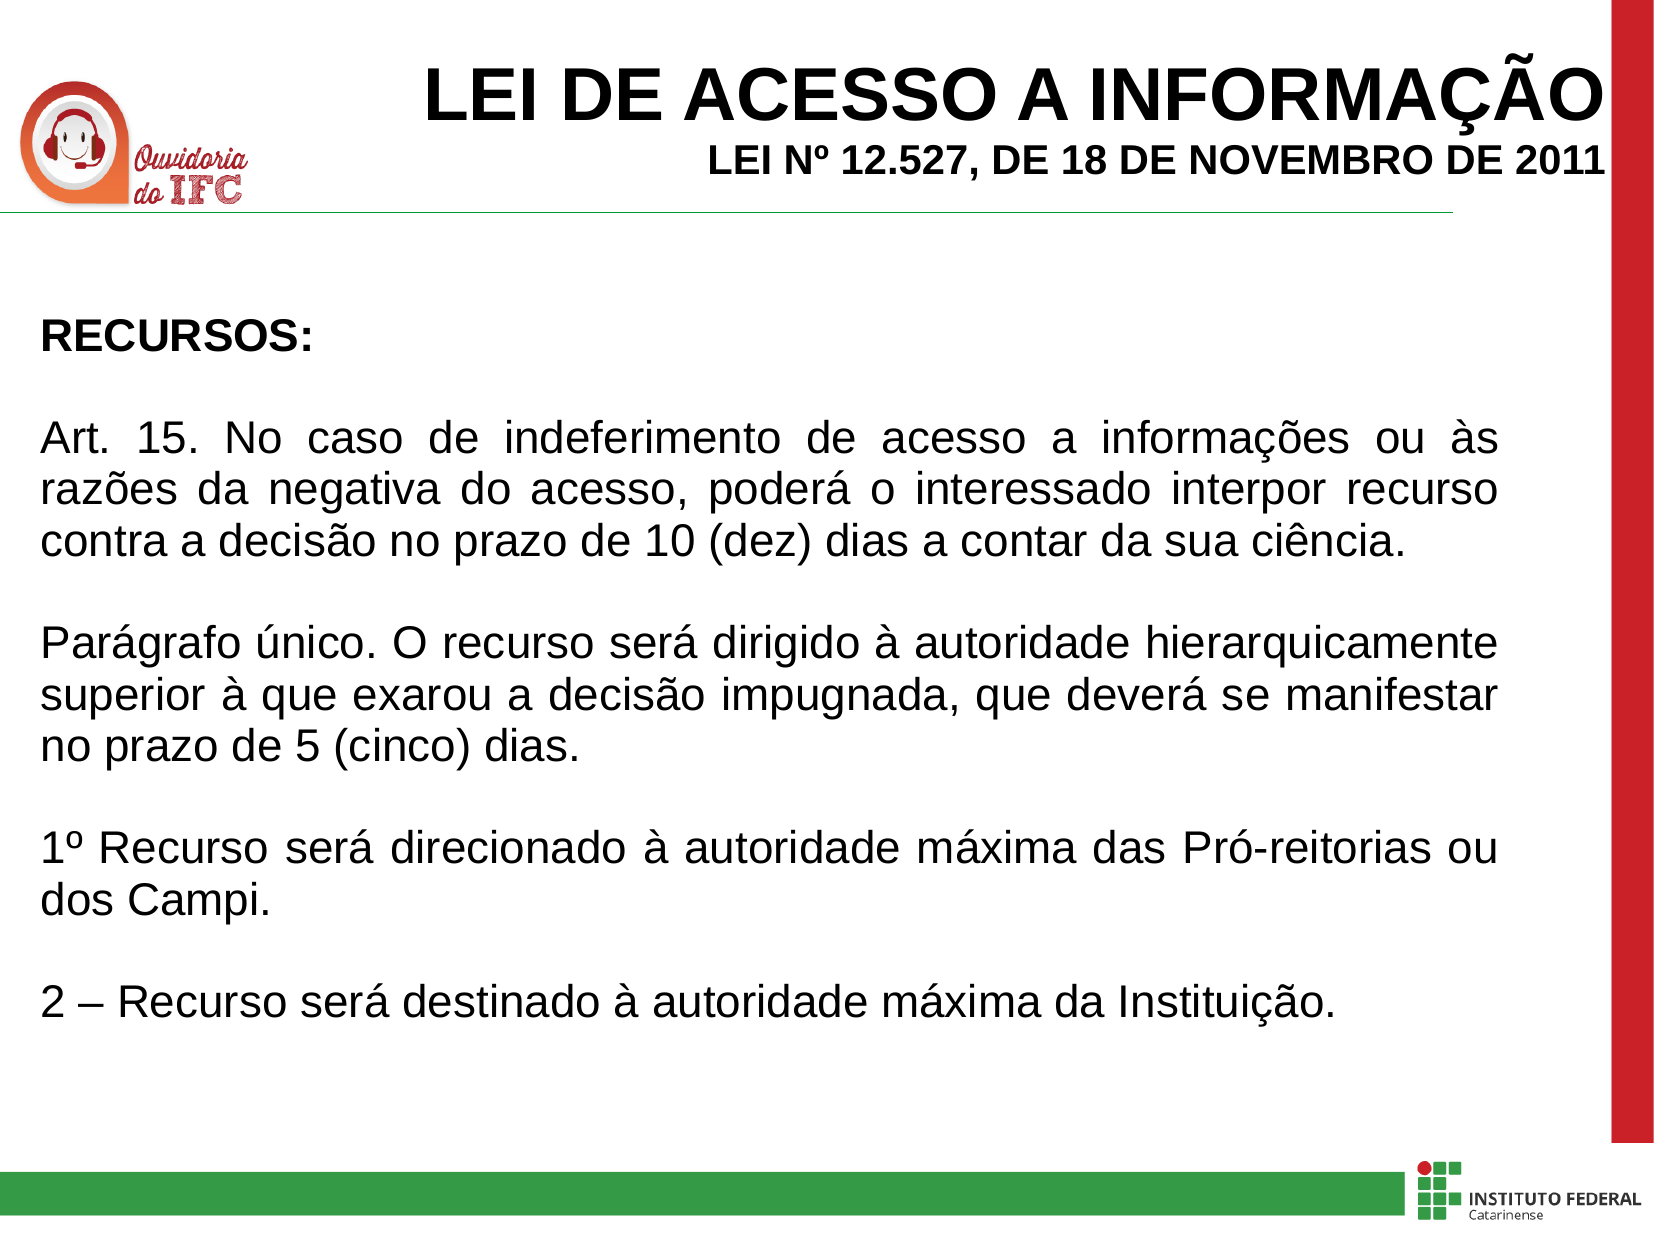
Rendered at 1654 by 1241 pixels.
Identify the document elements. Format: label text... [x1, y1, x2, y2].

text_box RECURSOS: Art. 15. No caso de indeferimento de acesso a informações ou às razões da negativa do acesso, poderá o interessado interpor recurso contra a decisão no prazo de 10 (dez) dias a contar da sua ciência. Parágrafo único. O recurso será dirigido à autoridade hierarquicamente superior à que exarou a decisão impugnada, que deverá se manifestar no prazo de 5 (cinco) dias. 1º Recurso será direcionado à autoridade máxima das Pró-reitorias ou dos Campi. 2 – Recurso será destinado à autoridade máxima da Instituição. [25, 302, 1516, 1240]
title LEI DE ACESSO A INFORMAÇÃO LEI Nº 12.527, DE 18 DE NOVEMBRO DE 2011 [35, 35, 1607, 201]
subtitle [25, 248, 1585, 1241]
picture [0, 0, 1654, 1241]
